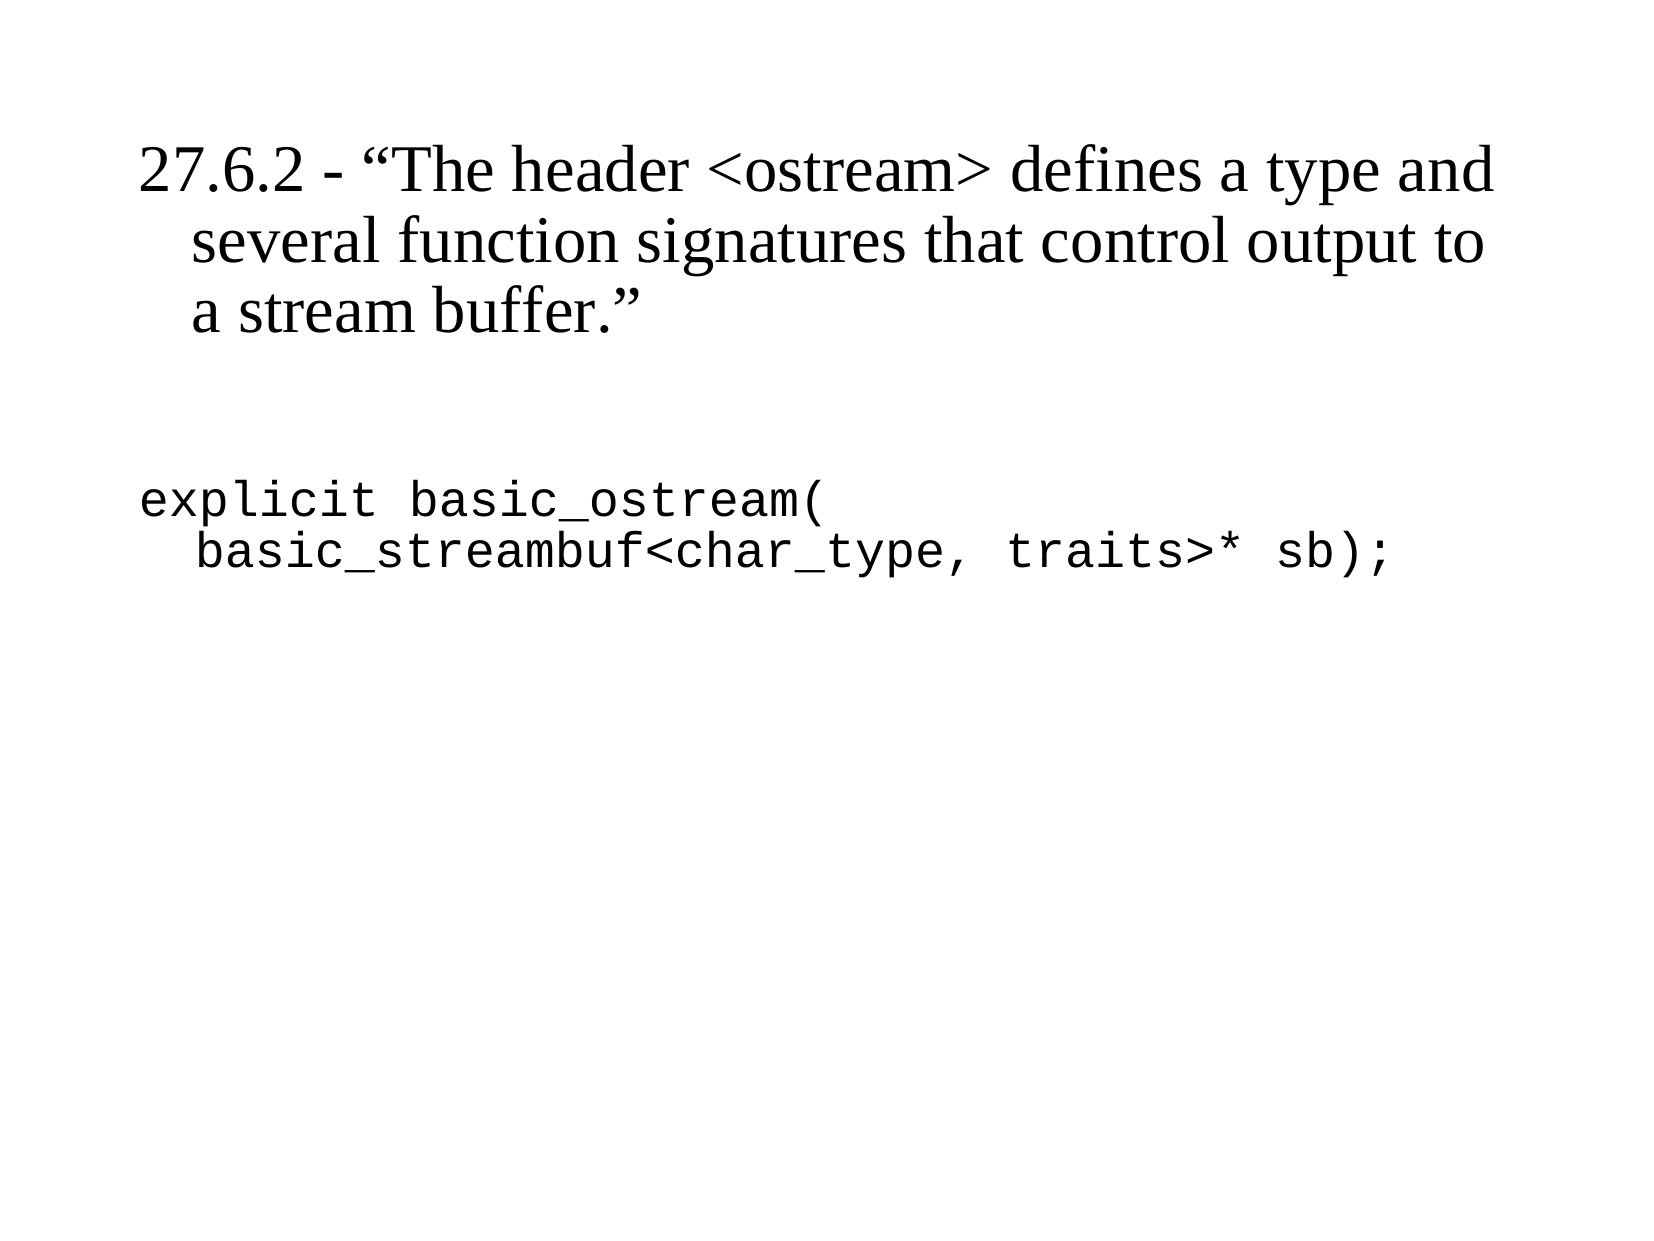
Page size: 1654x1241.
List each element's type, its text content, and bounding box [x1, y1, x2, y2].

list 27.6.2 - “The header <ostream> defines a type and several function signatures that control output to a stream buffer.” explicit basic_ostream( basic_streambuf<char_type, traits>* sb); [121, 135, 1534, 1127]
